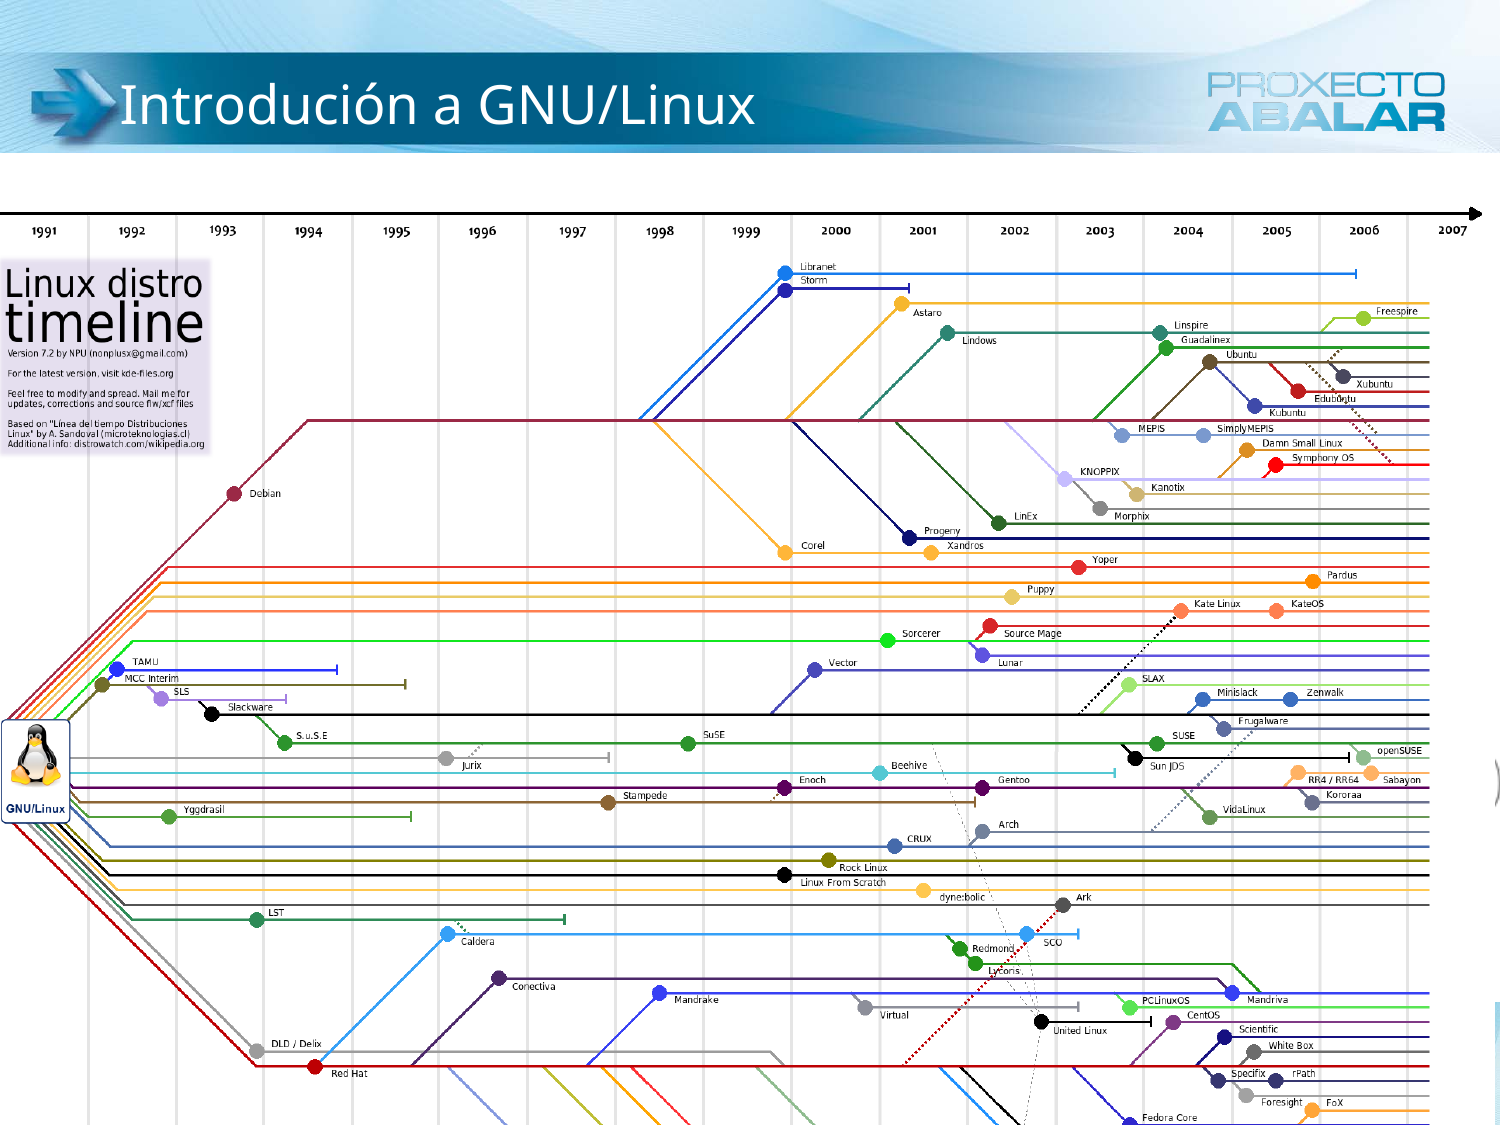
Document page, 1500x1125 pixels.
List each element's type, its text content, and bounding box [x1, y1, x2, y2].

picture [0, 200, 1500, 1125]
text_box Introdución a GNU/Linux [104, 62, 772, 143]
picture [0, 0, 1500, 153]
